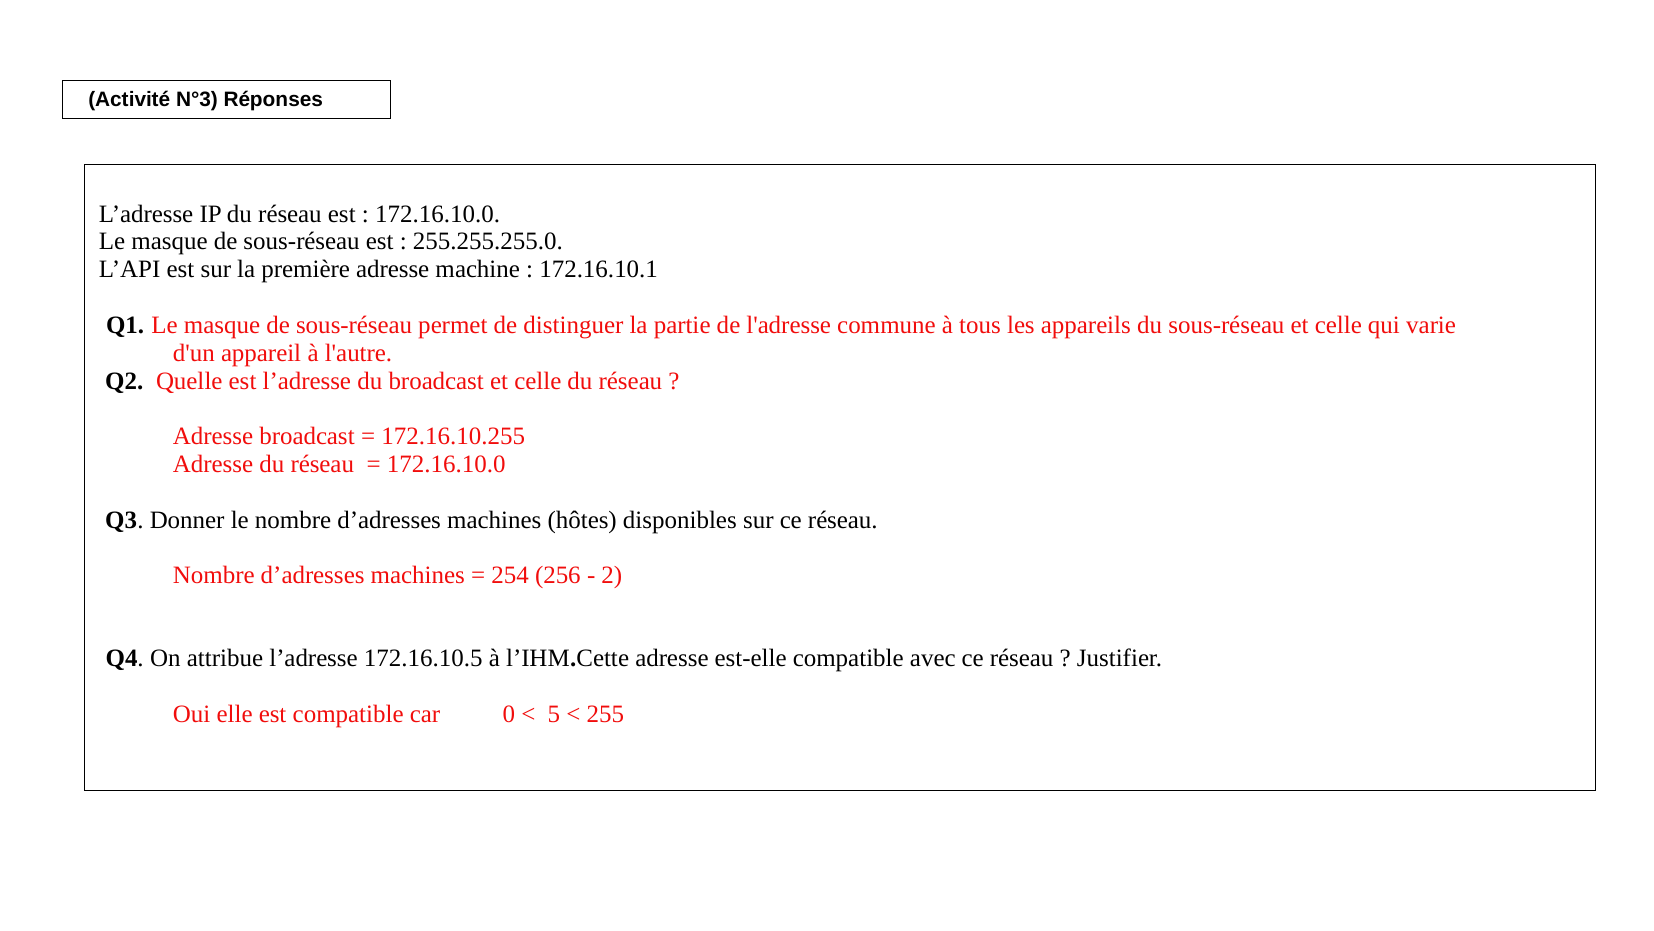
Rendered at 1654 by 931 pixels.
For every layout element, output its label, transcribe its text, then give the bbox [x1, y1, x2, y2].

text_box L’adresse IP du réseau est : 172.16.10.0. Le masque de sous-réseau est : 255.255.255.0. L’API est sur la première adresse machine : 172.16.10.1 Q1. Le masque de sous-réseau permet de distinguer la partie de l'adresse commune à tous les appareils du sous-réseau et celle qui varie d'un appareil à l'autre. Q2. Quelle est l’adresse du broadcast et celle du réseau ? Adresse broadcast = 172.16.10.255 Adresse du réseau = 172.16.10.0 Q3. Donner le nombre d’adresses machines (hôtes) disponibles sur ce réseau. Nombre d’adresses machines = 254 (256 - 2) Q4. On attribue l’adresse 172.16.10.5 à l’IHM.Cette adresse est-elle compatible avec ce réseau ? Justifier. Oui elle est compatible car 0 < 5 < 255 [84, 164, 1596, 791]
text_box (Activité N°3) Réponses [62, 80, 391, 119]
